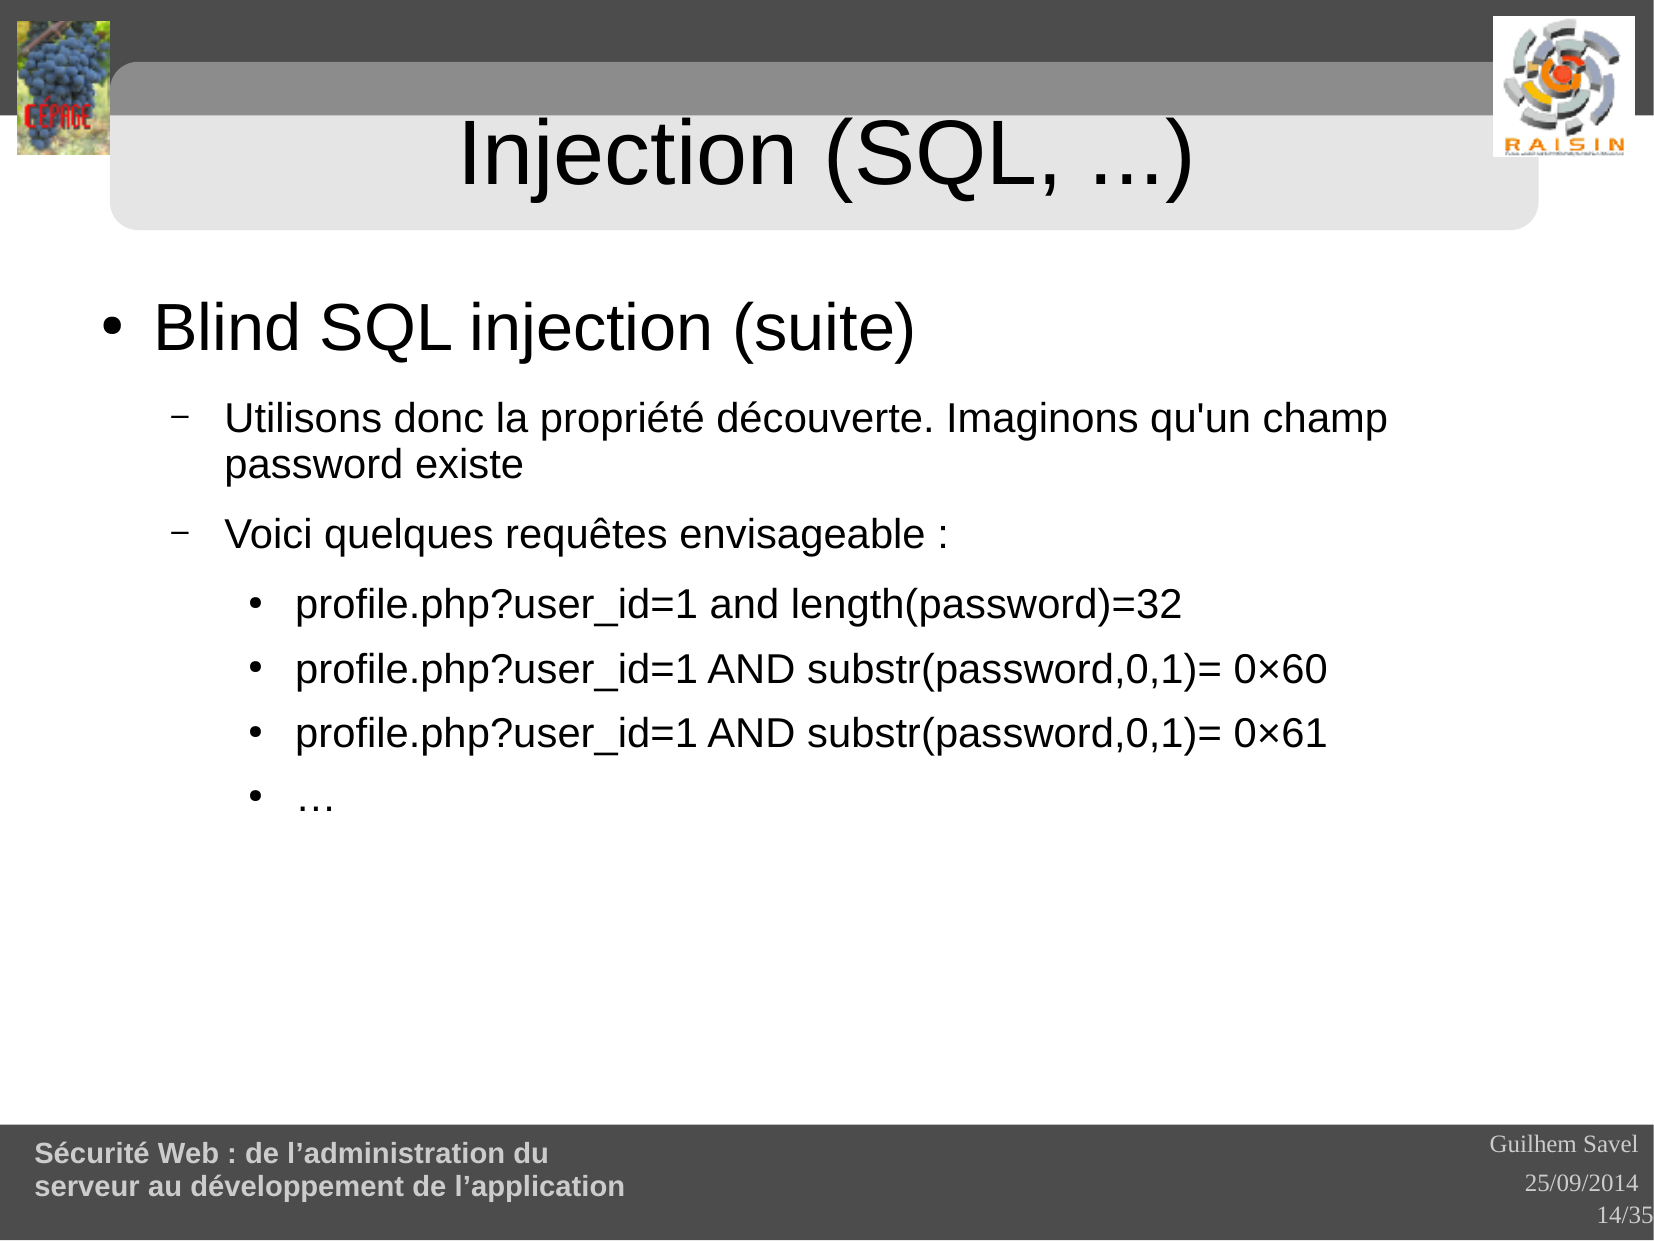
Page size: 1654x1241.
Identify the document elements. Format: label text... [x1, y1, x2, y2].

list Blind SQL injection (suite) Utilisons donc la propriété découverte. Imaginons qu'un champ password existe Voici quelques requêtes envisageable : profile.php?user_id=1 and length(password)=32 profile.php?user_id=1 AND substr(password,0,1)= 0×60 profile.php?user_id=1 AND substr(password,0,1)= 0×61 … [82, 290, 1571, 1010]
title Injection (SQL, ...) [82, 49, 1571, 257]
picture [17, 21, 110, 155]
picture [1493, 16, 1635, 157]
